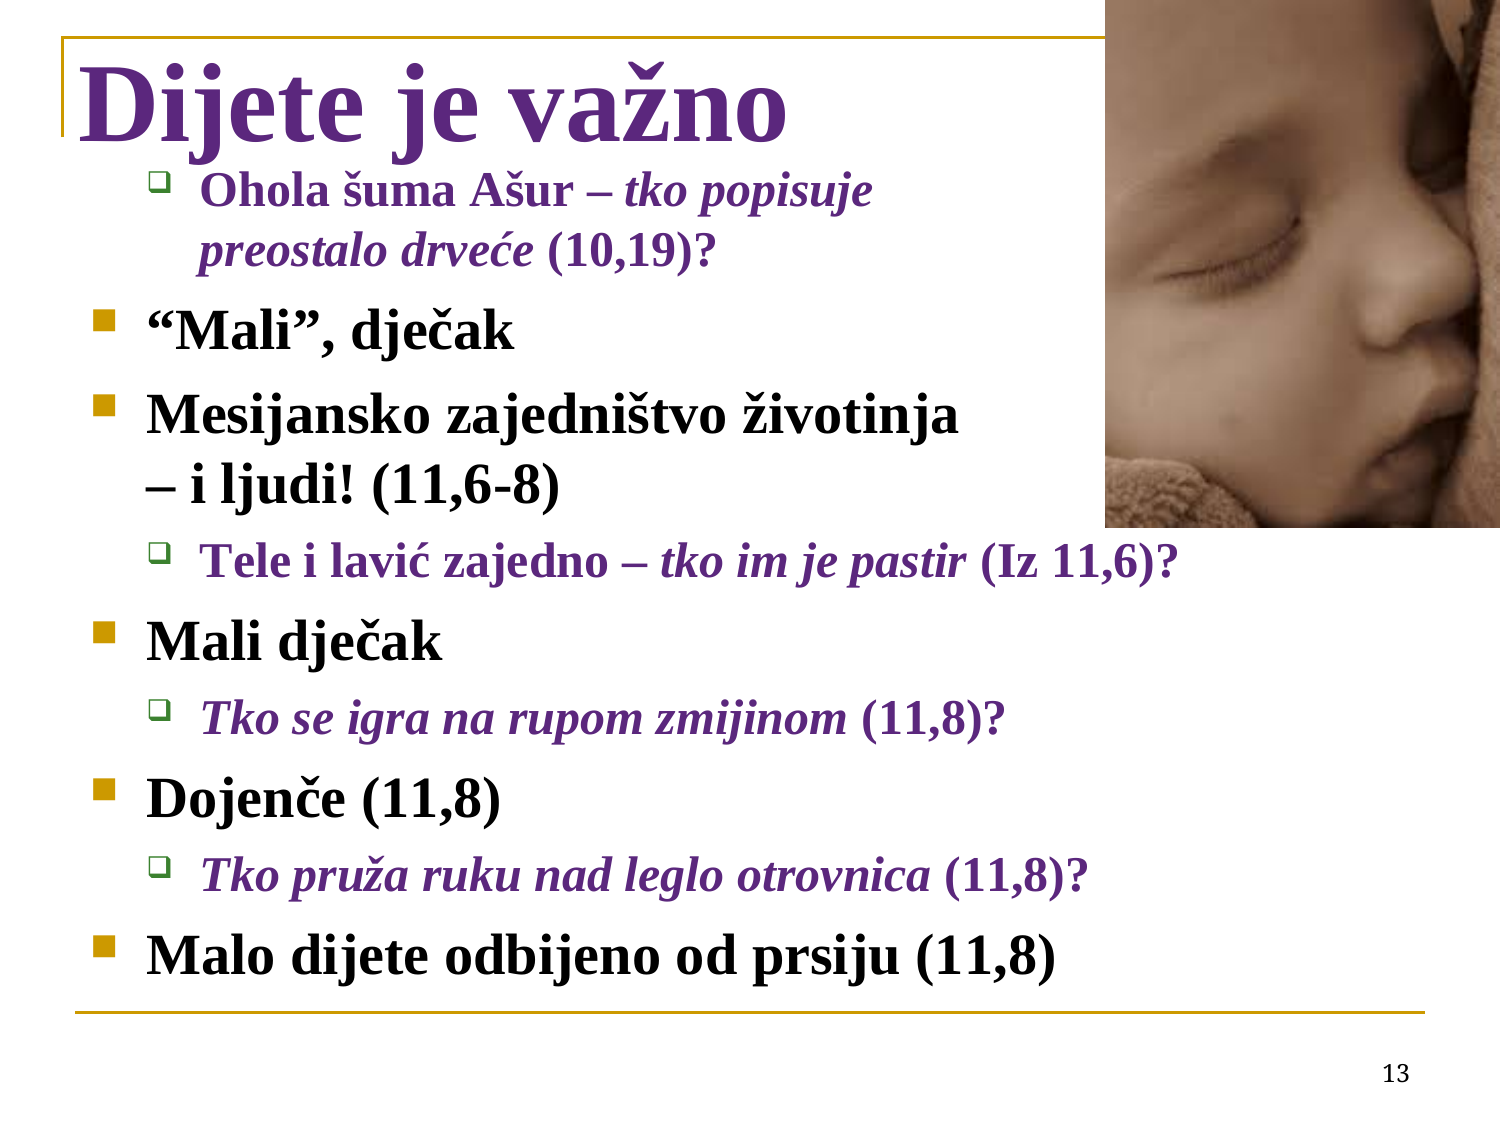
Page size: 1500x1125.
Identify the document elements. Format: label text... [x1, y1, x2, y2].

picture [1105, 0, 1500, 528]
text_box <number> [1074, 1024, 1426, 1100]
title Dijete je važno [63, 21, 1105, 209]
list Ohola šuma Ašur – tko popisuje preostalo drveće (10,19)? “Mali”, dječak Mesijansko zajedništvo životinja – i ljudi! (11,6-8) Tele i lavić zajedno – tko im je pastir (Iz 11,6)? Mali dječak Tko se igra na rupom zmijinom (11,8)? Dojenče (11,8) Tko pruža ruku nad leglo otrovnica (11,8)? Malo dijete odbijeno od prsiju (11,8) [74, 148, 1459, 1012]
